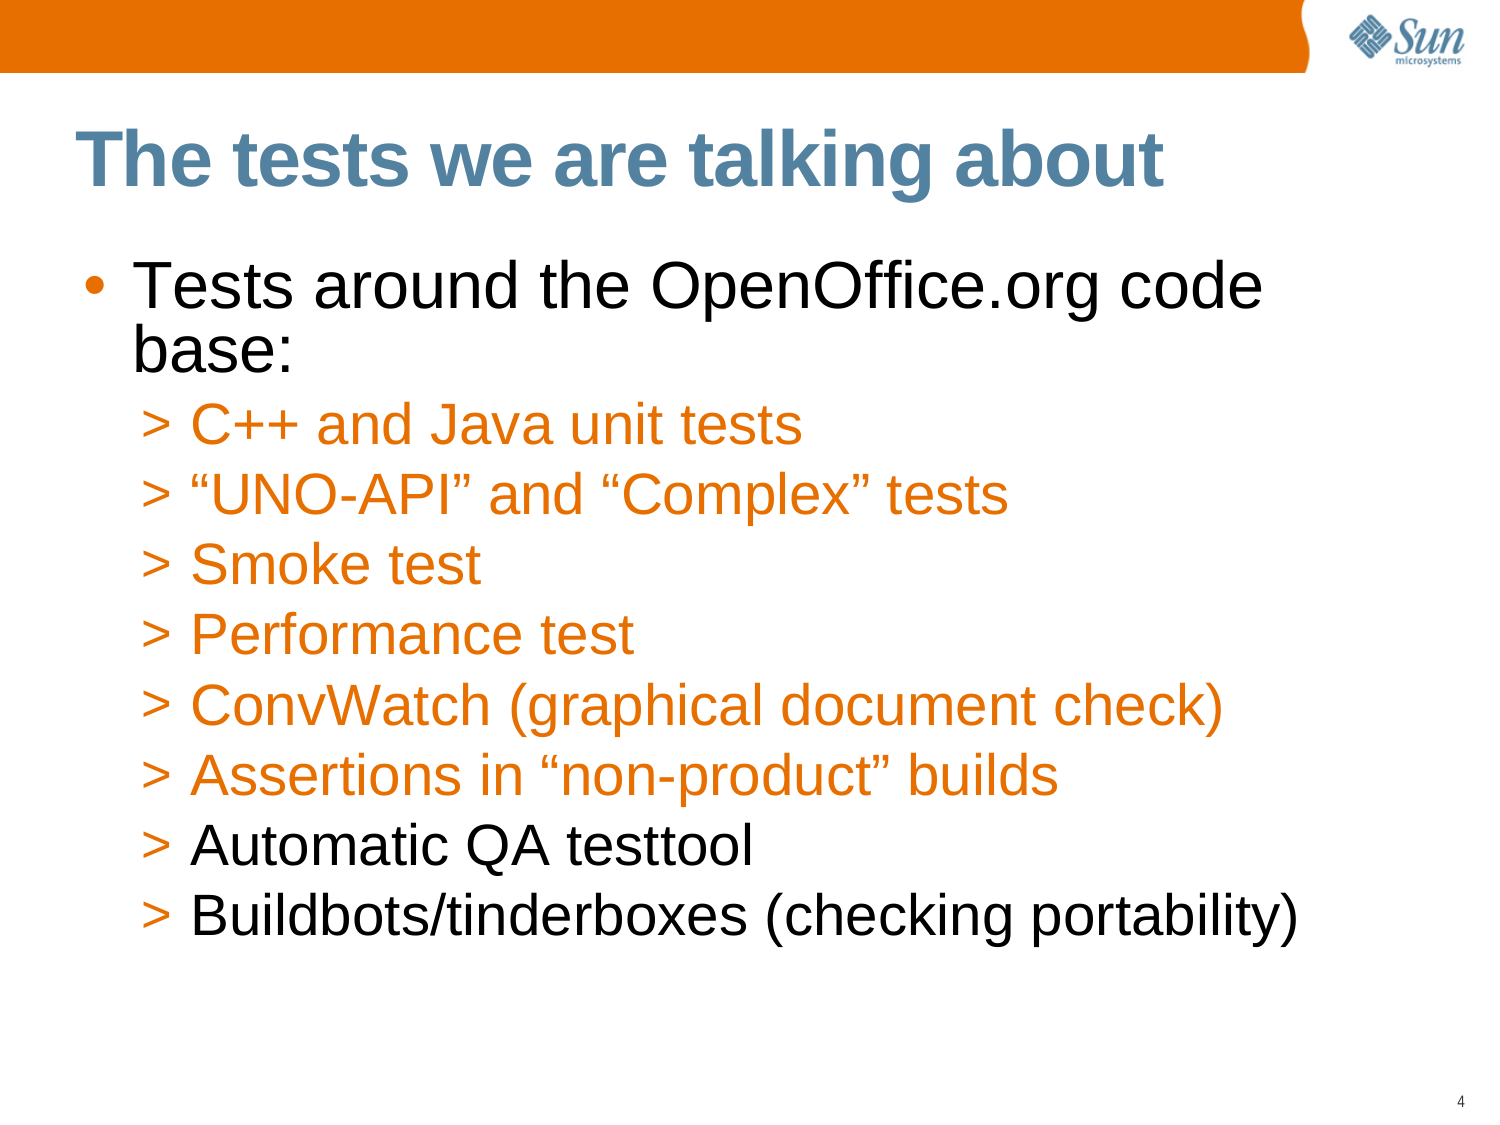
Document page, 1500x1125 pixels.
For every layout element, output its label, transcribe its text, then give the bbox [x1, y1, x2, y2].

list Tests around the OpenOffice.org code base: C++ and Java unit tests “UNO-API” and “Complex” tests Smoke test Performance test ConvWatch (graphical document check) Assertions in “non-product” builds Automatic QA testtool Buildbots/tinderboxes (checking portability) [64, 258, 1447, 1062]
title The tests we are talking about [75, 123, 1437, 227]
picture [0, 0, 1500, 73]
